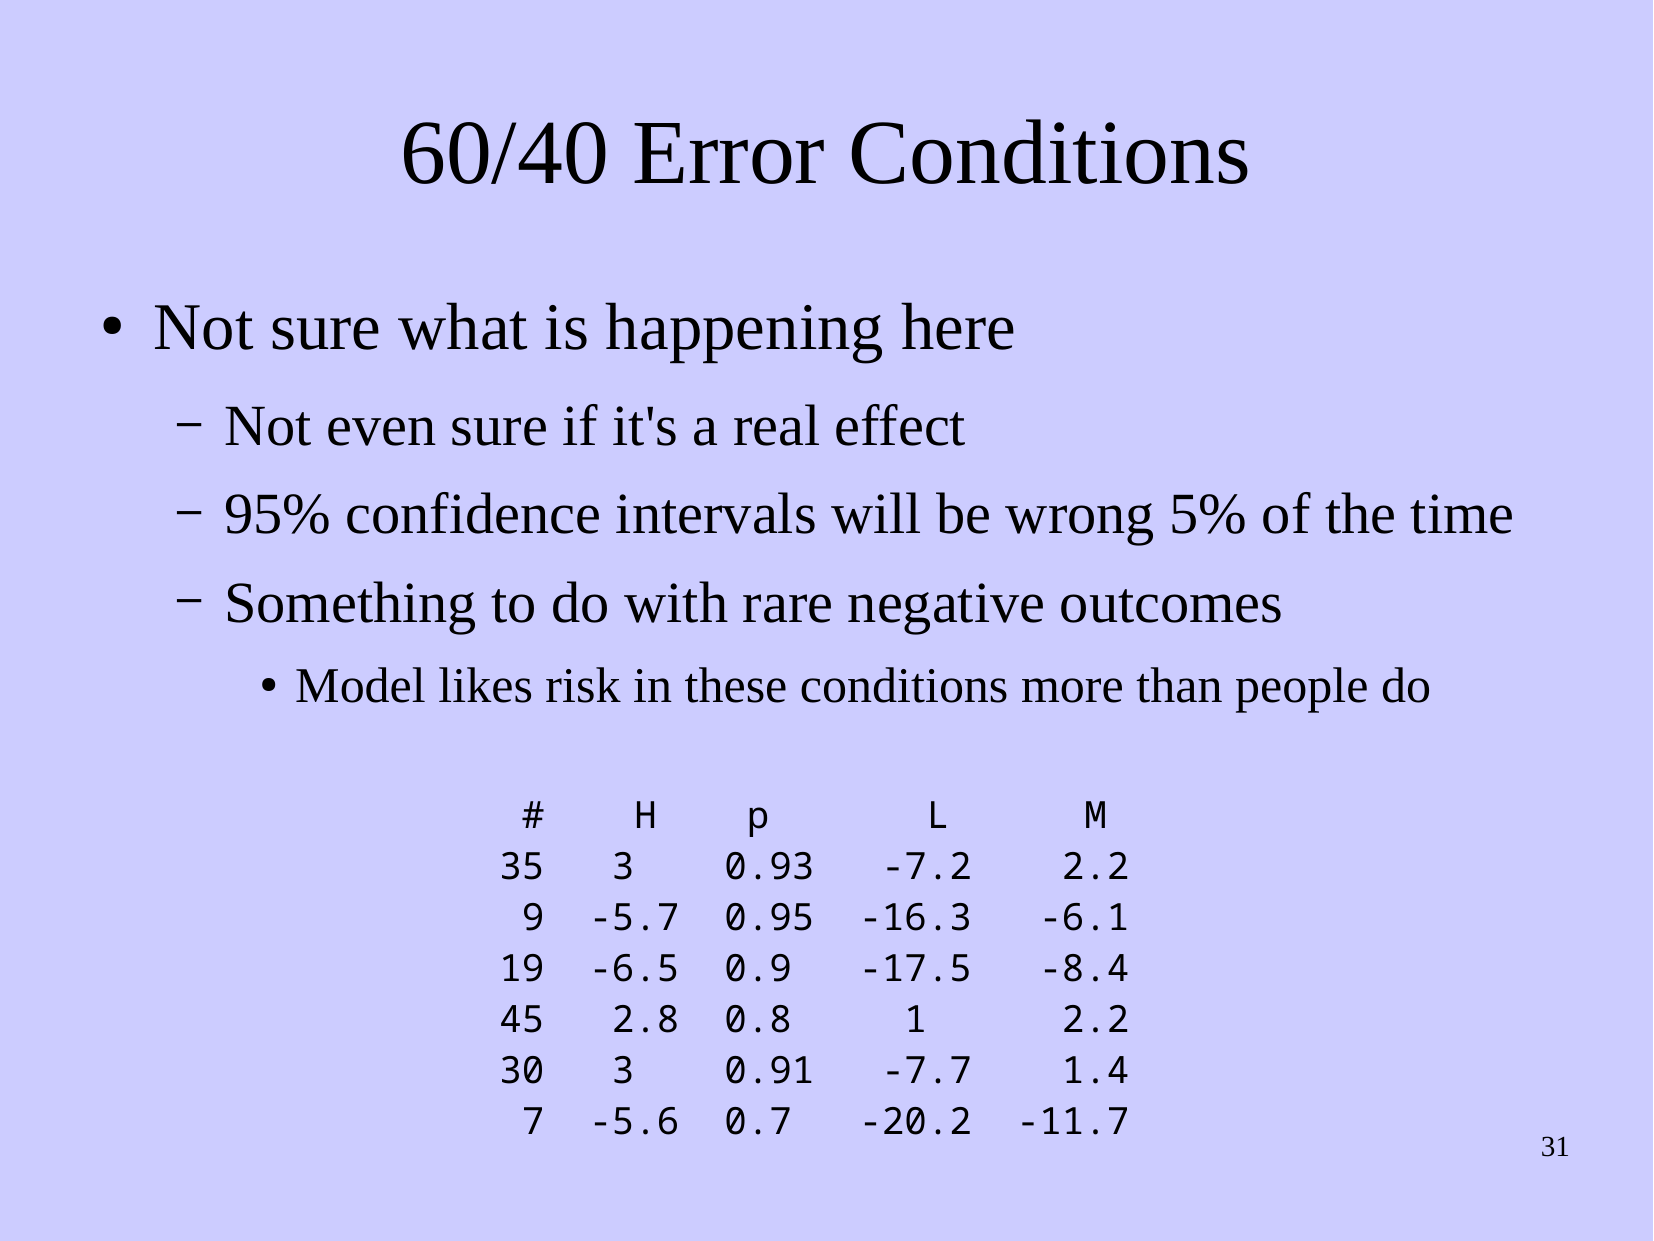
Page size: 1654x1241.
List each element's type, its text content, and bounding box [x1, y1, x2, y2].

title 60/40 Error Conditions [82, 49, 1571, 257]
list Not sure what is happening here Not even sure if it's a real effect 95% confidence intervals will be wrong 5% of the time Something to do with rare negative outcomes Model likes risk in these conditions more than people do [82, 290, 1571, 1109]
text_box # H p L M 35 3 0.93 -7.2 2.2 9 -5.7 0.95 -16.3 -6.1 19 -6.5 0.9 -17.5 -8.4 45 2.8 0.8 1 2.2 30 3 0.91 -7.7 1.4 7 -5.6 0.7 -20.2 -11.7 [484, 781, 1325, 1145]
